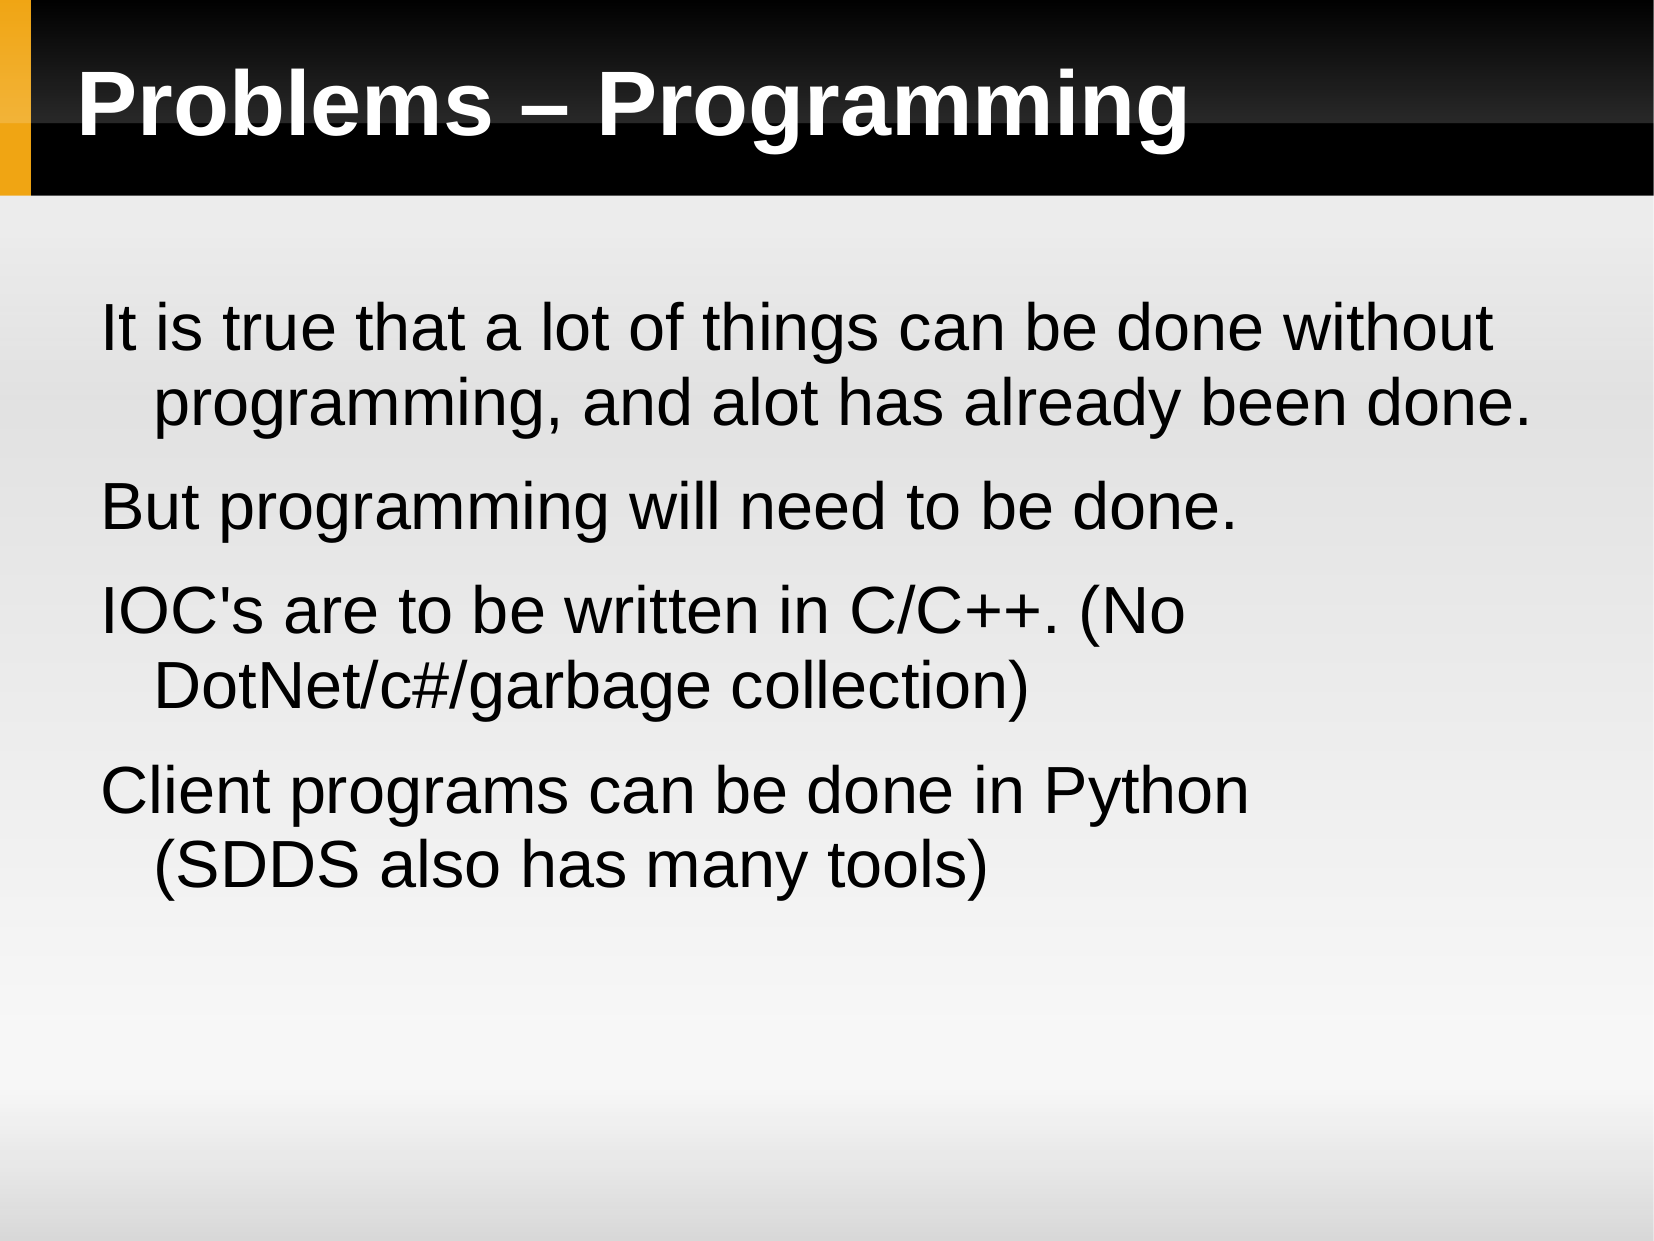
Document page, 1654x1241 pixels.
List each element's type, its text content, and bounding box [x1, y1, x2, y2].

picture [0, 0, 1654, 1241]
list It is true that a lot of things can be done without programming, and alot has already been done. But programming will need to be done. IOC's are to be written in C/C++. (No DotNet/c#/garbage collection) Client programs can be done in Python (SDDS also has many tools) [82, 290, 1571, 1094]
title Problems – Programming [76, 7, 1565, 200]
